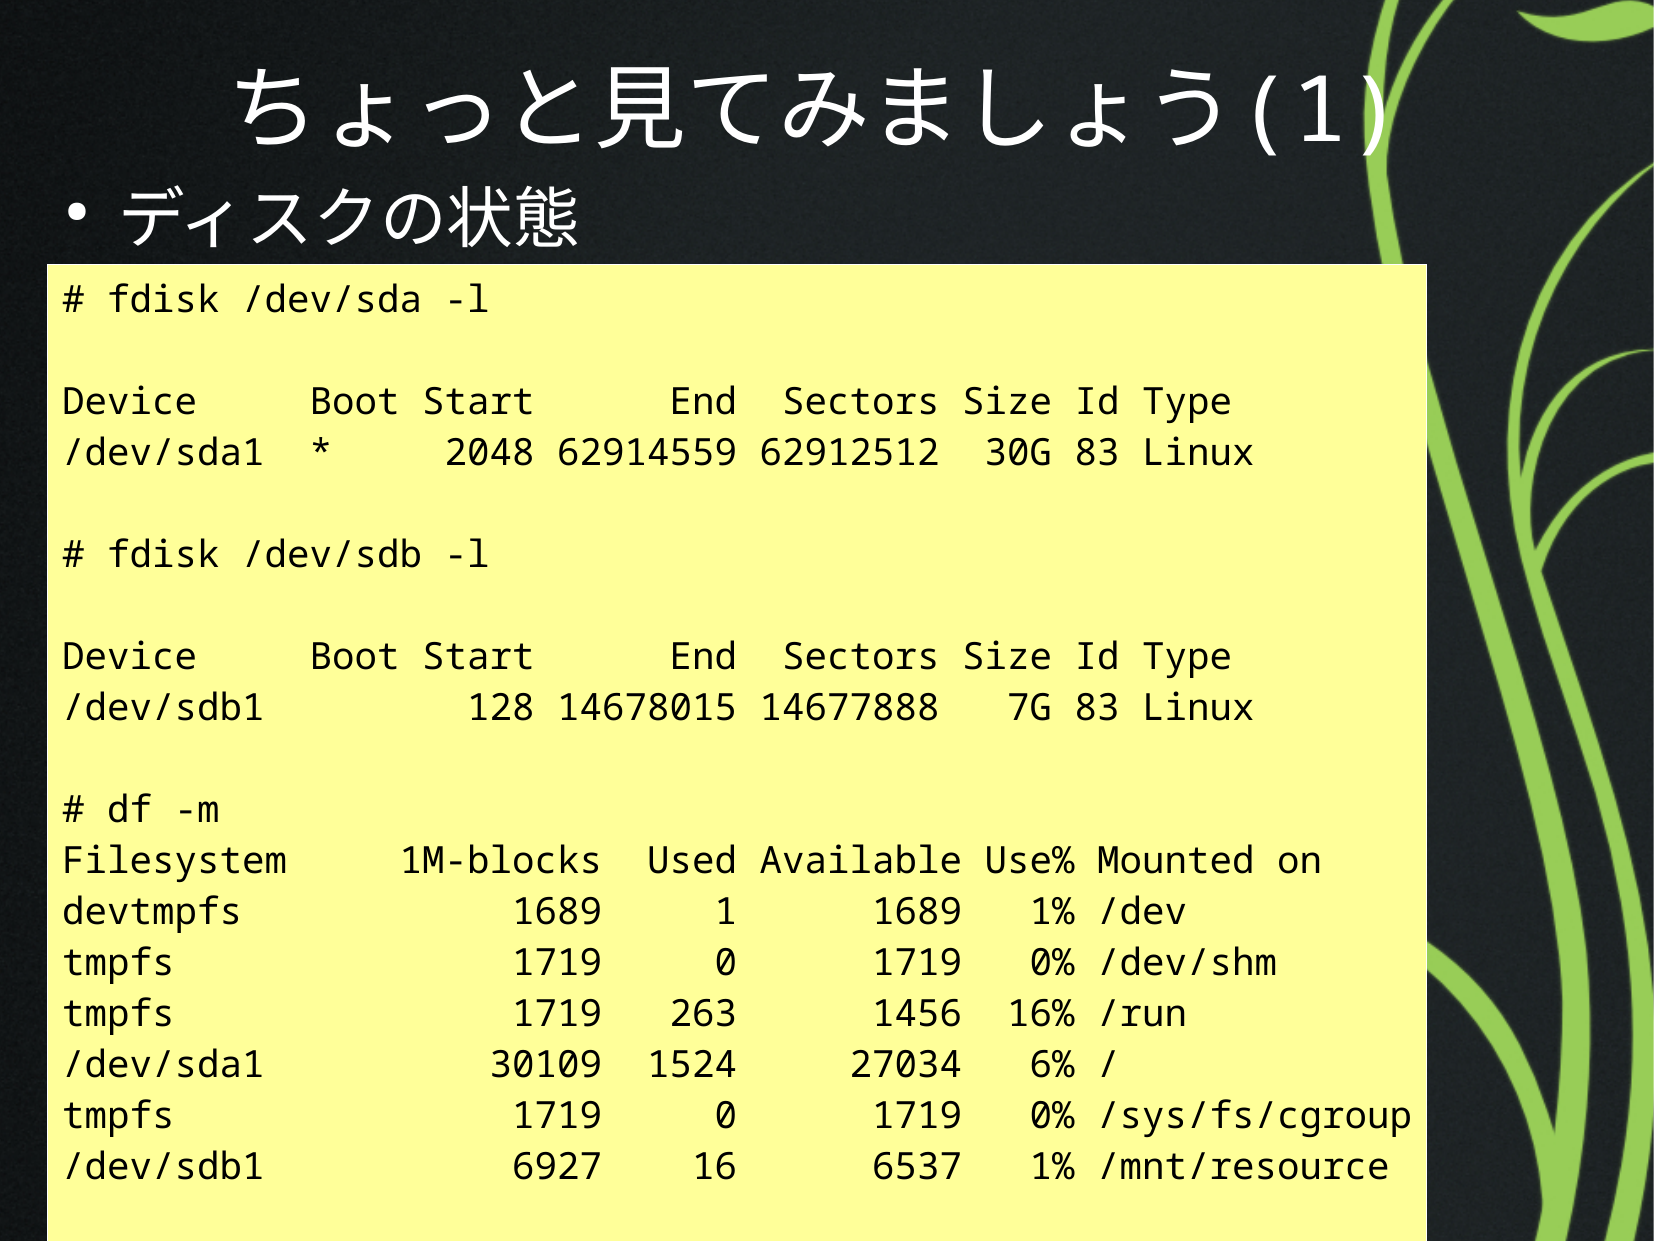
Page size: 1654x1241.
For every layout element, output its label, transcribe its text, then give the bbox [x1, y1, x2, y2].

title ちょっと見てみましょう(1) [47, 49, 1583, 154]
list ディスクの状態 [47, 165, 1583, 1111]
picture [0, 0, 1654, 1241]
text_box # fdisk /dev/sda -l Device Boot Start End Sectors Size Id Type /dev/sda1 * 2048 62914559 62912512 30G 83 Linux # fdisk /dev/sdb -l Device Boot Start End Sectors Size Id Type /dev/sdb1 128 14678015 14677888 7G 83 Linux # df -m Filesystem 1M-blocks Used Available Use% Mounted on devtmpfs 1689 1 1689 1% /dev tmpfs 1719 0 1719 0% /dev/shm tmpfs 1719 263 1456 16% /run /dev/sda1 30109 1524 27034 6% / tmpfs 1719 0 1719 0% /sys/fs/cgroup /dev/sdb1 6927 16 6537 1% /mnt/resource [47, 264, 1427, 993]
